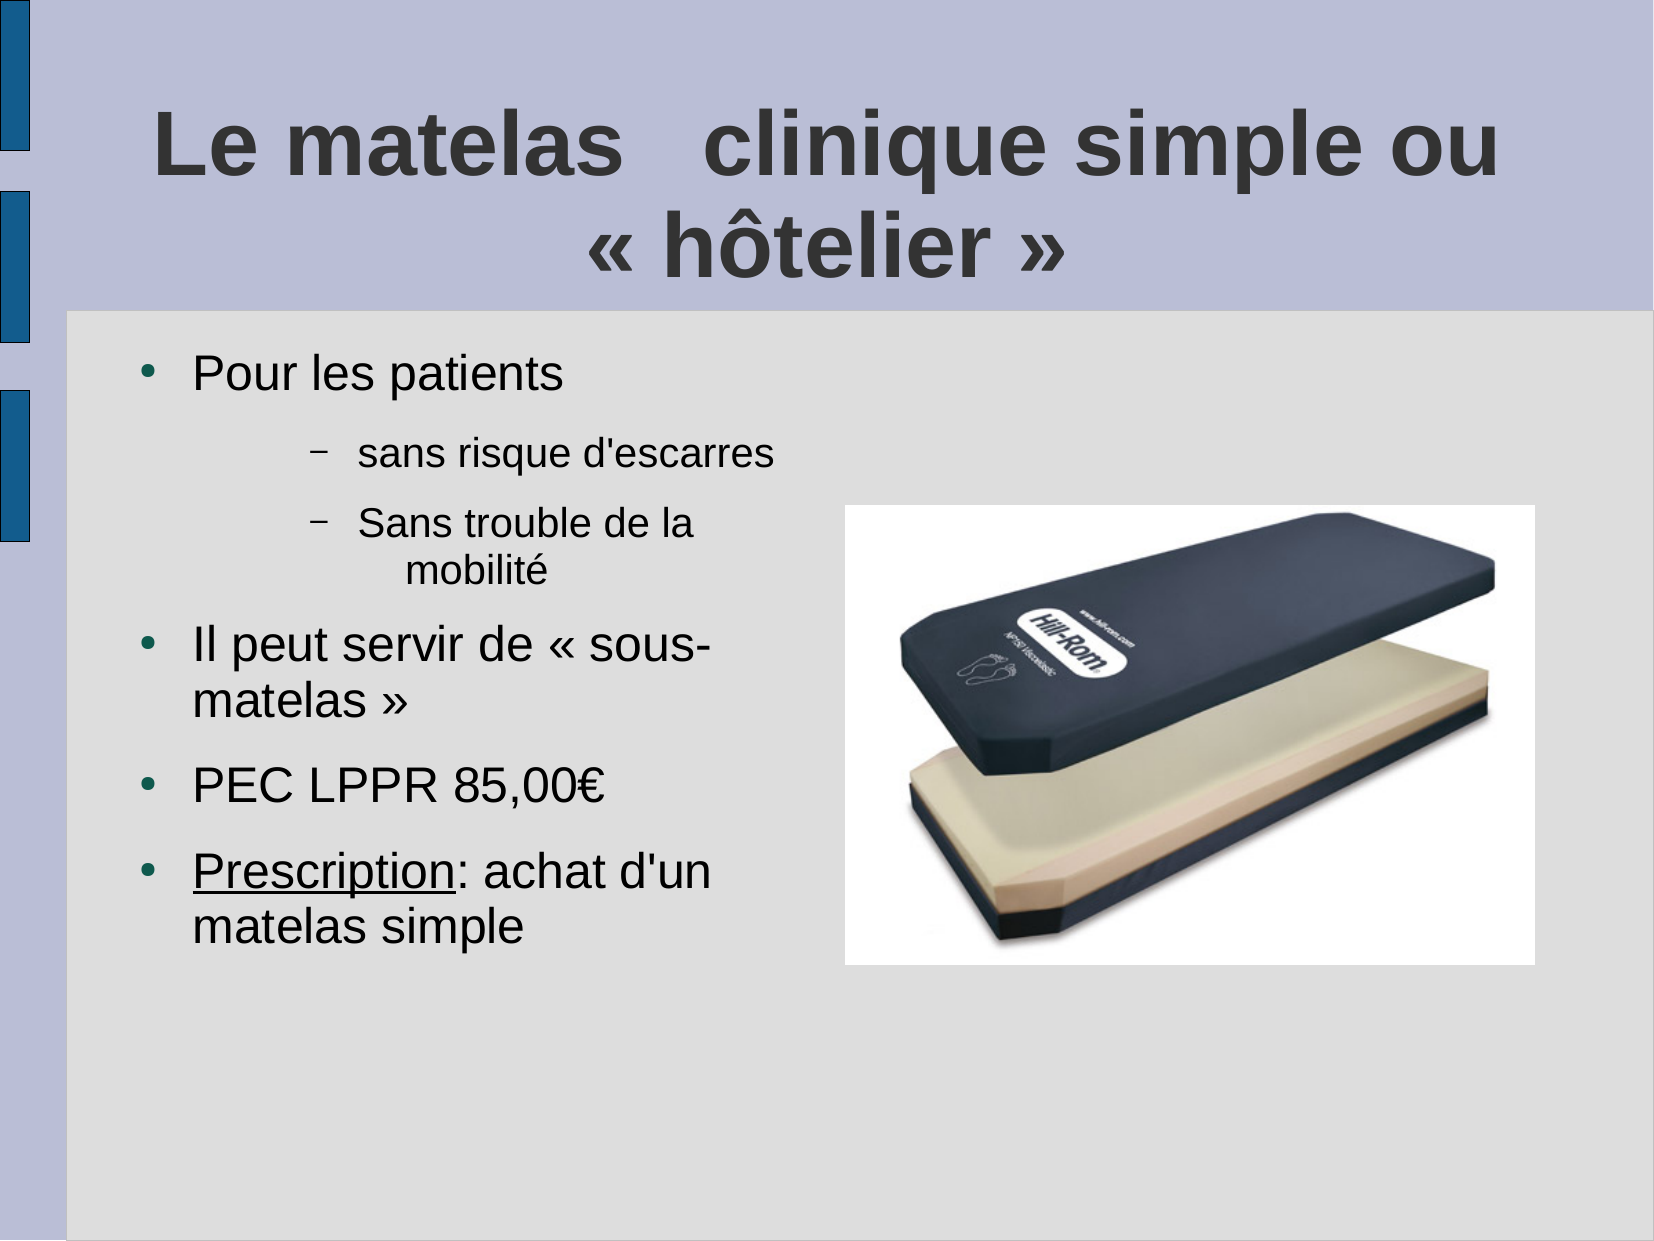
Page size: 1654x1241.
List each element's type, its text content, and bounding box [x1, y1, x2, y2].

title Le matelas clinique simple ou « hôtelier » [121, 91, 1534, 299]
list Pour les patients sans risque d'escarres Sans trouble de la mobilité Il peut servir de « sous-matelas » PEC LPPR 85,00€ Prescription: achat d'un matelas simple [121, 344, 811, 956]
picture [845, 505, 1535, 965]
